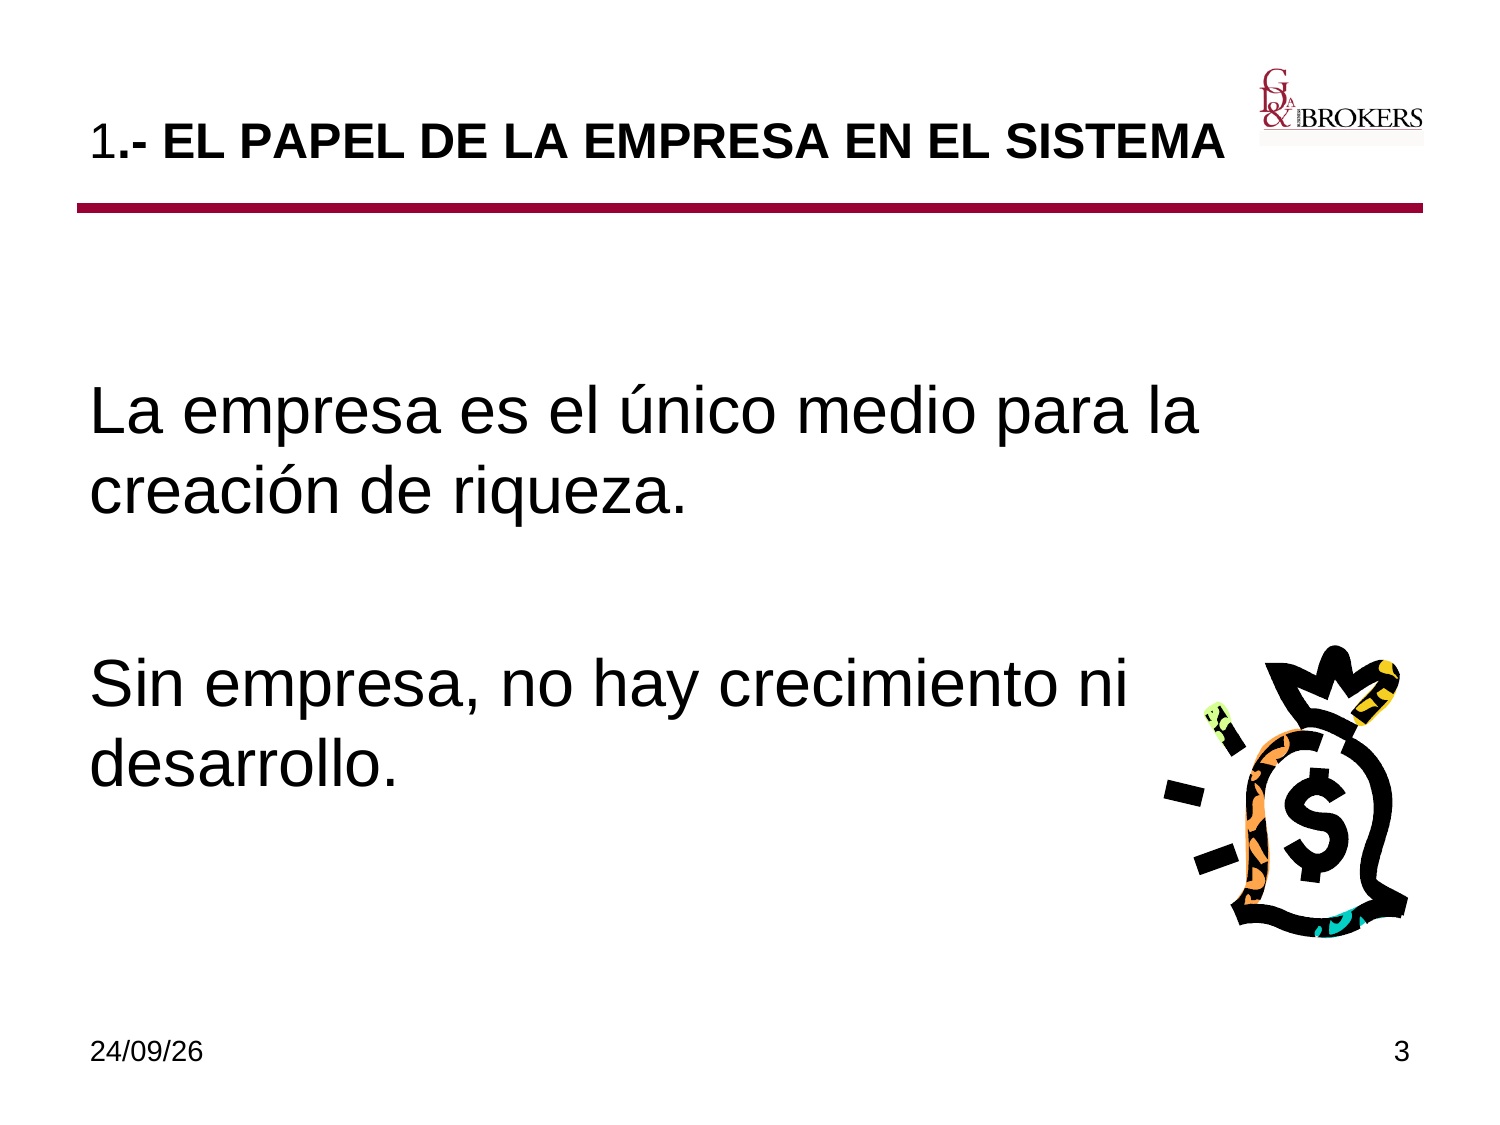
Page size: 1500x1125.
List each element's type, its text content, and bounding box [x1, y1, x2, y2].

title 1.- EL PAPEL DE LA EMPRESA EN EL SISTEMA [75, 45, 1426, 233]
picture [1163, 645, 1409, 939]
list La empresa es el único medio para la creación de riqueza. Sin empresa, no hay crecimiento ni desarrollo. [75, 262, 1426, 1006]
